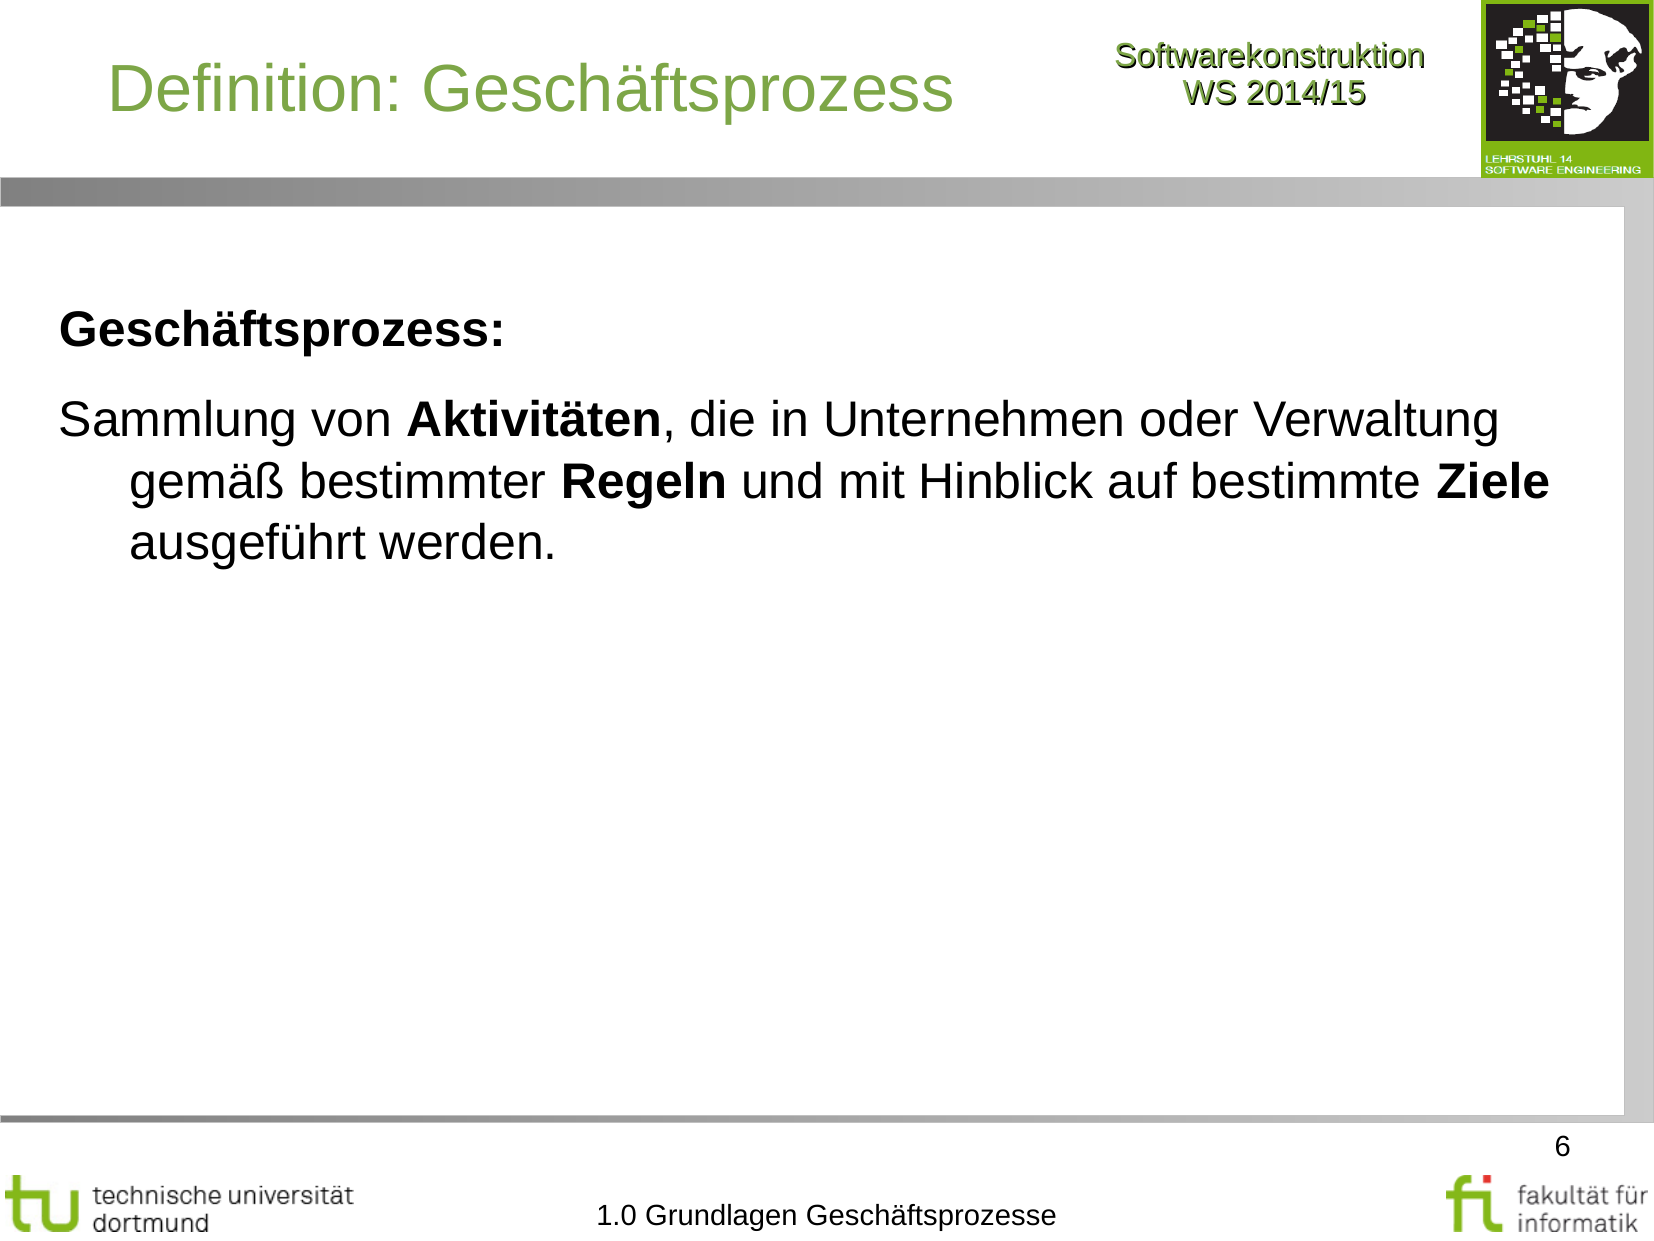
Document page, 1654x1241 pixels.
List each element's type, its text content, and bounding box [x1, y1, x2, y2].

title Definition: Geschäftsprozess [0, 0, 1063, 178]
picture [5, 1175, 354, 1232]
list Geschäftsprozess: Sammlung von Aktivitäten, die in Unternehmen oder Verwaltung gemäß bestimmter Regeln und mit Hinblick auf bestimmte Ziele ausgeführt werden. [59, 295, 1625, 908]
picture [1481, 0, 1654, 178]
picture [1446, 1175, 1648, 1232]
